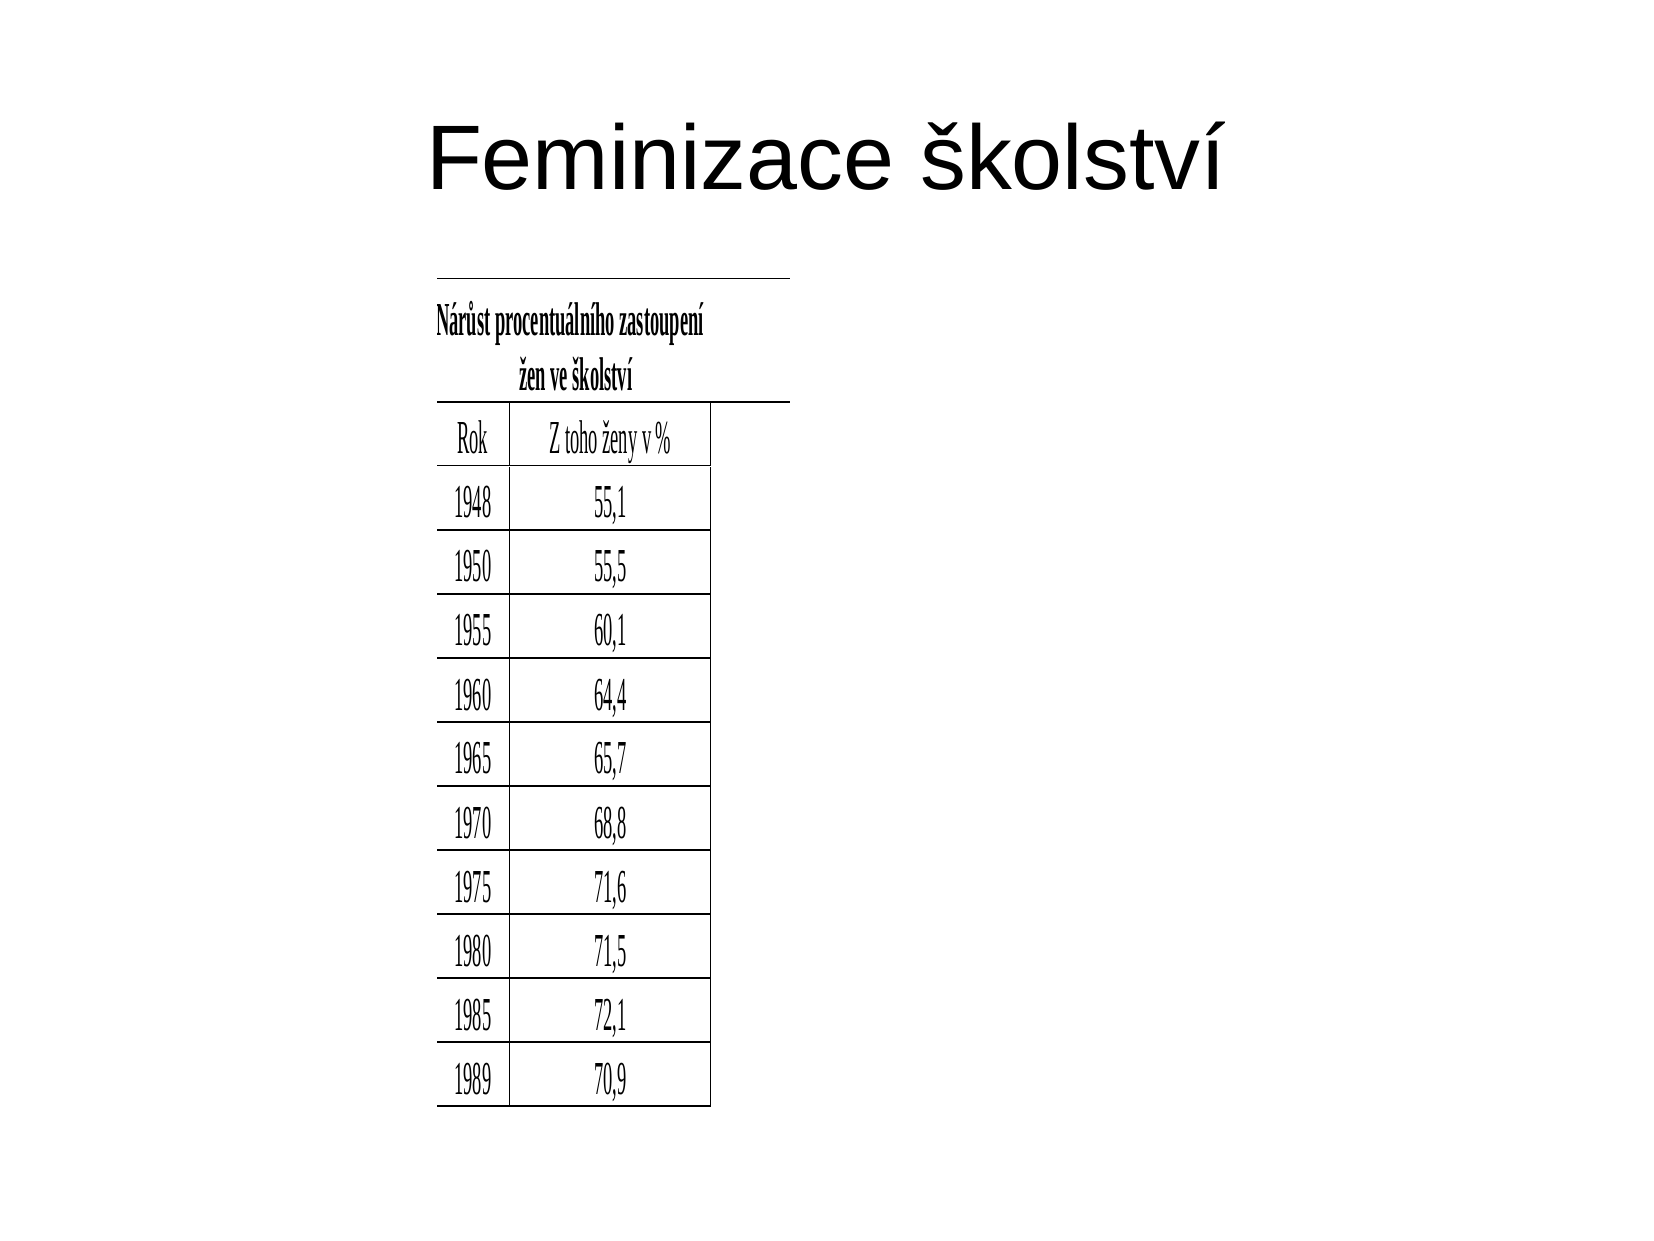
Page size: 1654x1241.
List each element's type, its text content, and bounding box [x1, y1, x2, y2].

title Feminizace školství [82, 56, 1571, 250]
picture [437, 277, 1182, 1162]
